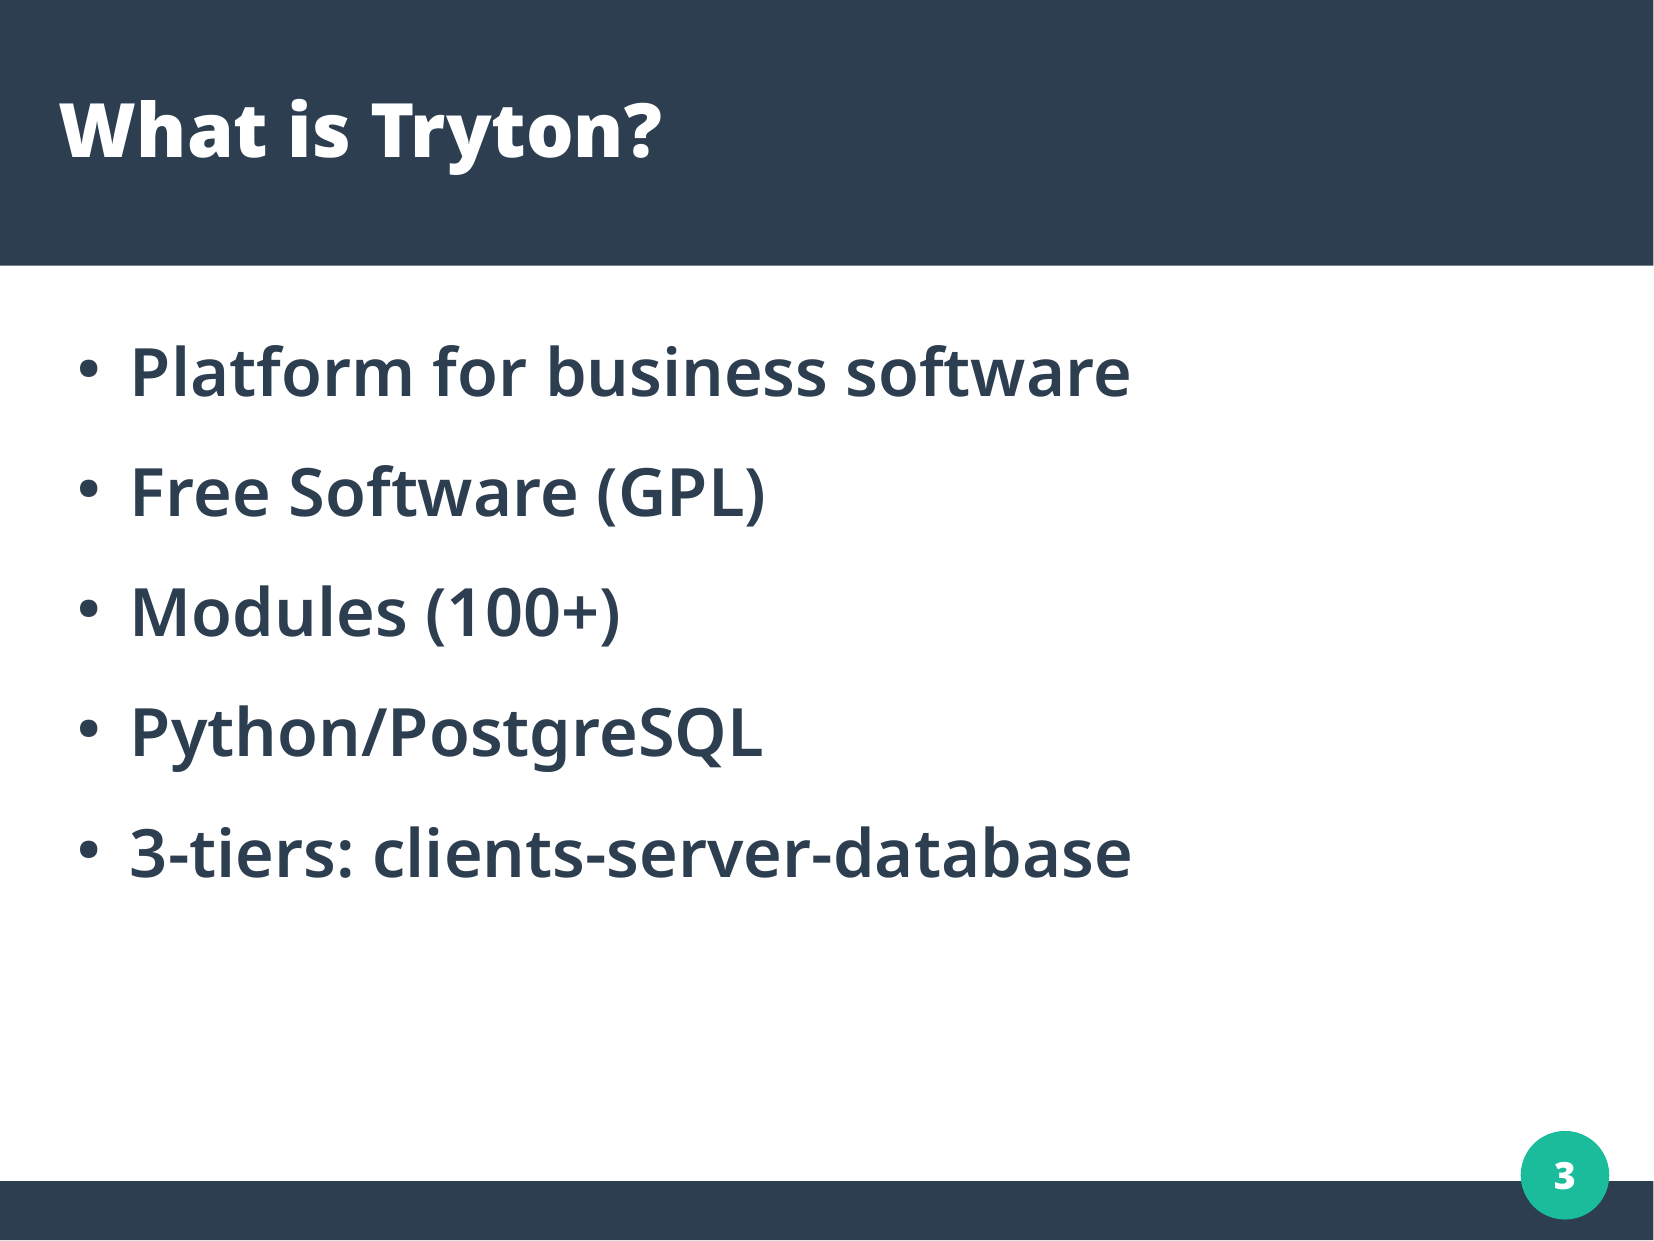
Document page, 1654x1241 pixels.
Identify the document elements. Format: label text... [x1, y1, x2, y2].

title What is Tryton? [59, 49, 1595, 207]
list Platform for business software Free Software (GPL) Modules (100+) Python/PostgreSQL 3-tiers: clients-server-database [59, 324, 1595, 1152]
